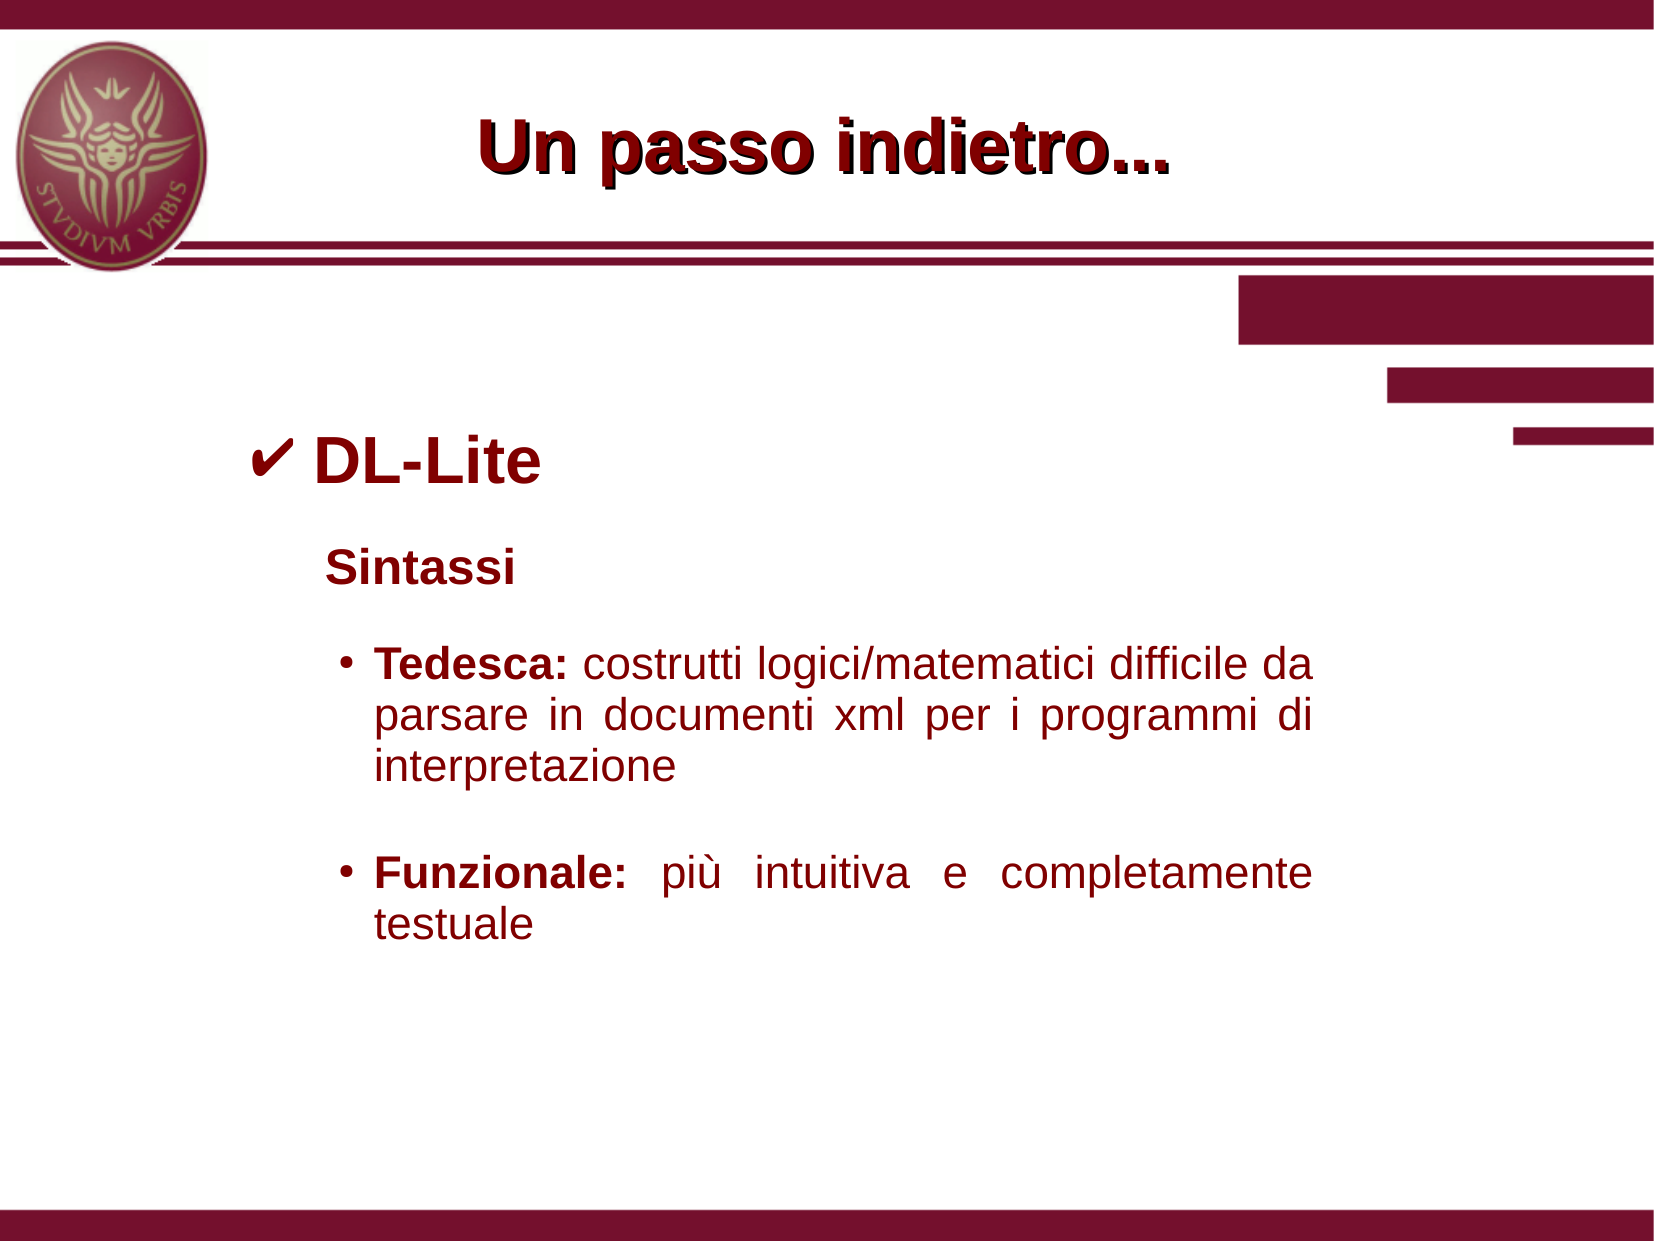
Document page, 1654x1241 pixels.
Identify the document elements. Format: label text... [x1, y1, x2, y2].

picture [0, 0, 1654, 1241]
text_box Tedesca: costrutti logici/matematici difficile da parsare in documenti xml per i programmi di interpretazione Funzionale: più intuitiva e completamente testuale [288, 630, 1329, 958]
text_box Sintassi [310, 531, 532, 603]
text_box Un passo indietro... [411, 96, 1238, 195]
text_box DL-Lite [236, 415, 886, 505]
